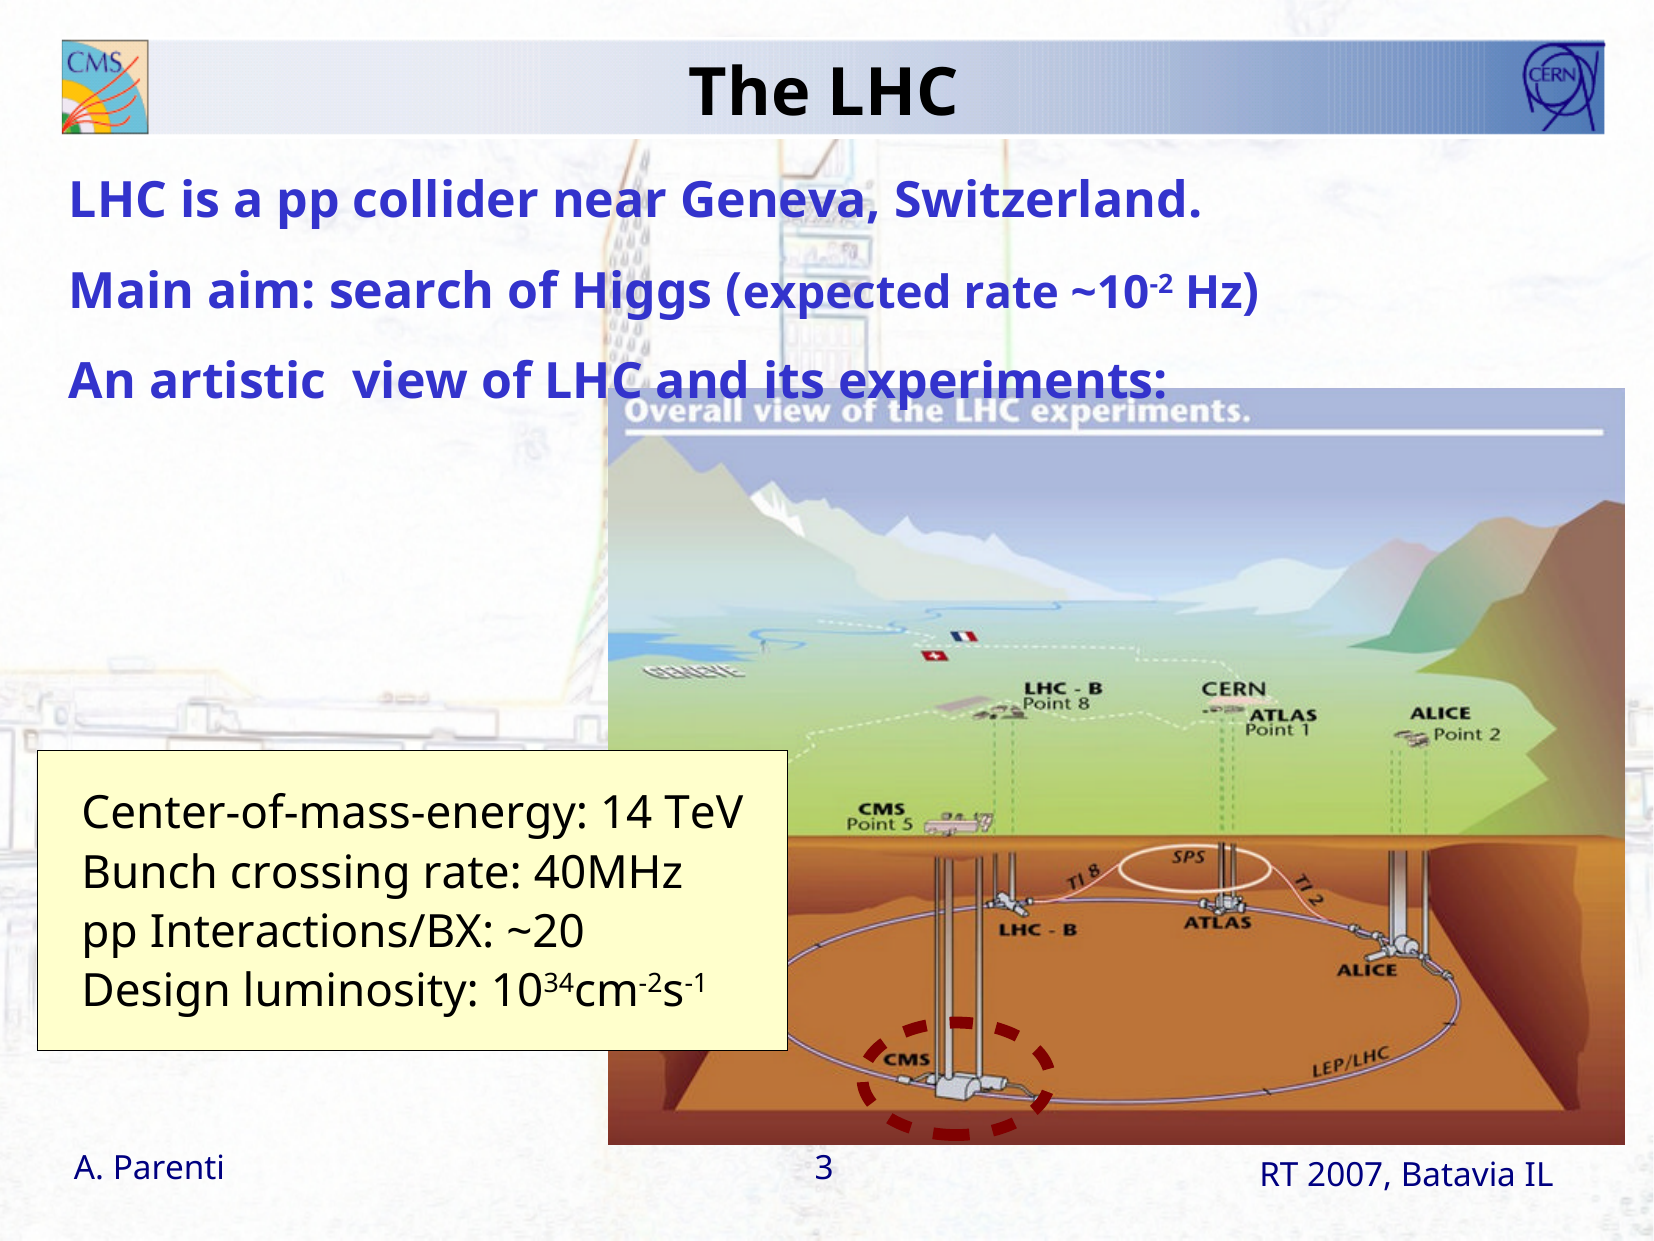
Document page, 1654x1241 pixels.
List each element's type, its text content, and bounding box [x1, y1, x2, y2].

list LHC is a pp collider near Geneva, Switzerland. Main aim: search of Higgs (expected rate ~10-2 Hz) An artistic view of LHC and its experiments: [68, 158, 1585, 1126]
picture [0, 0, 1654, 1241]
text_box Center-of-mass-energy: 14 TeV Bunch crossing rate: 40MHz pp Interactions/BX: ~20 Design luminosity: 1034cm-2s-1 [37, 750, 788, 1051]
title The LHC [149, 42, 1499, 132]
